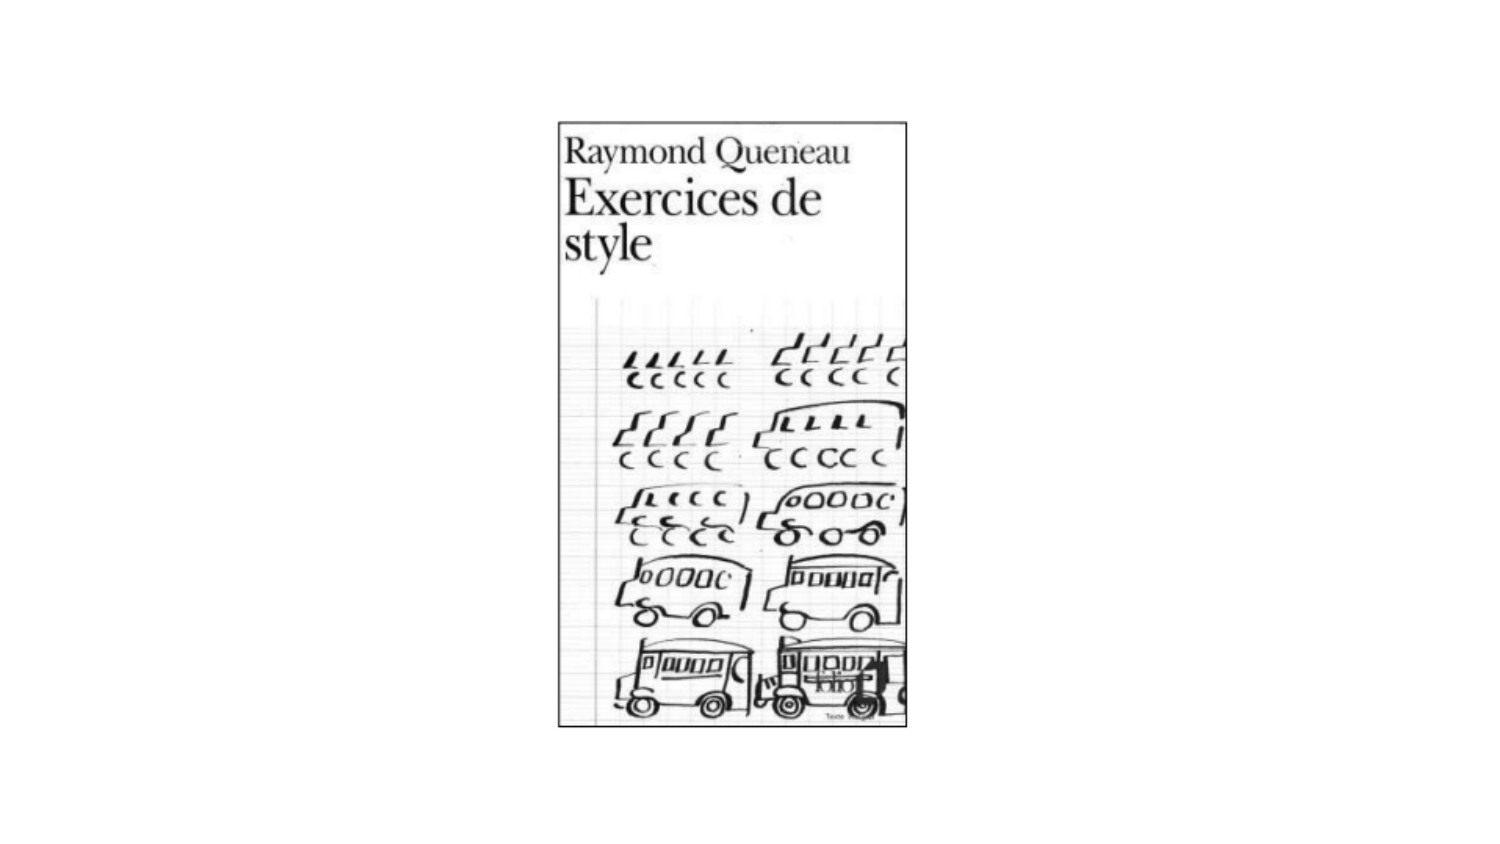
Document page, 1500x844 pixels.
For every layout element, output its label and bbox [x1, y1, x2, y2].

picture [505, 87, 995, 784]
